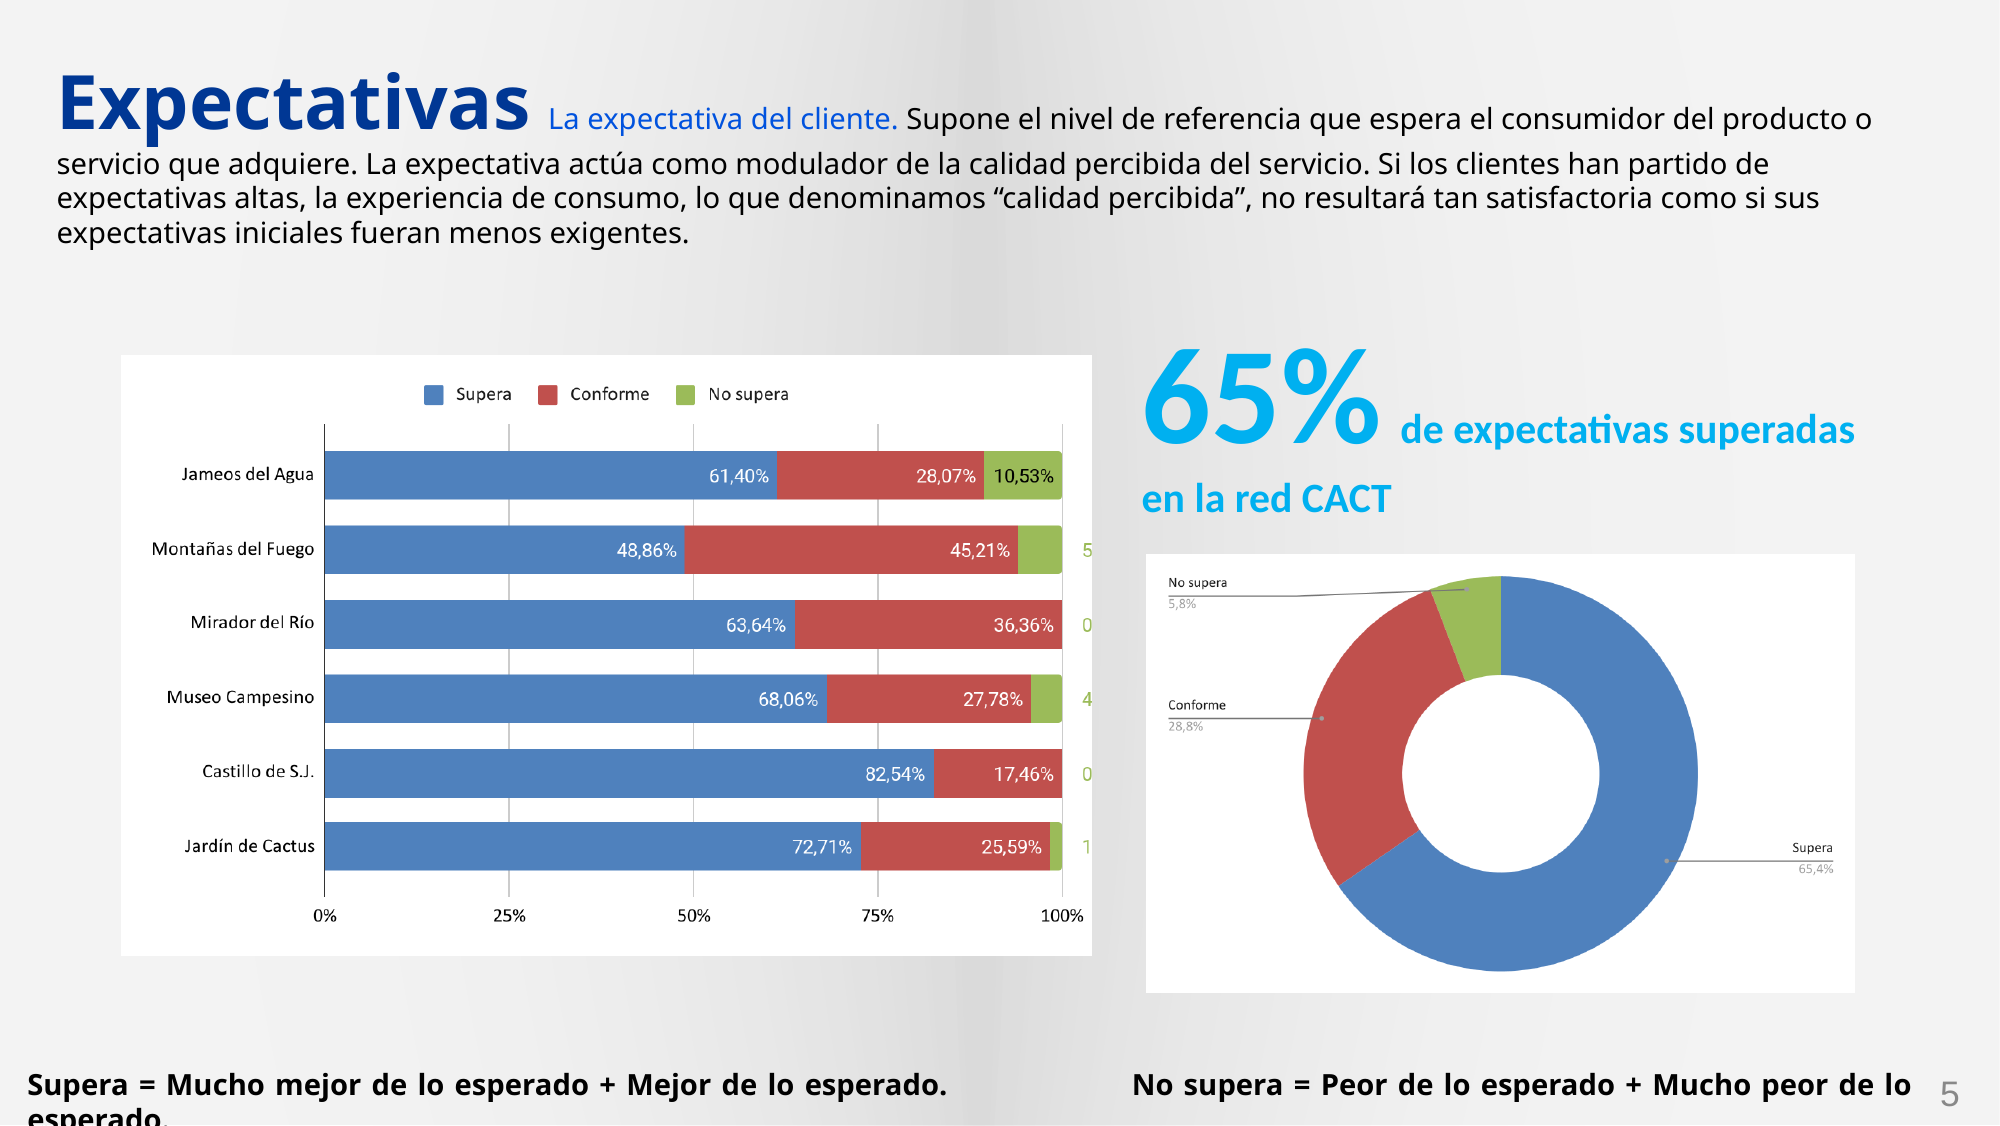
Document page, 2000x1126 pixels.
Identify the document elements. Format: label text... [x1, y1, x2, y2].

picture [121, 355, 1092, 956]
text_box Expectativas La expectativa del cliente. Supone el nivel de referencia que espera el consumidor del producto o servicio que adquiere. La expectativa actúa como modulador de la calidad percibida del servicio. Si los clientes han partido de expectativas altas, la experiencia de consumo, lo que denominamos “calidad percibida”, no resultará tan satisfactoria como si sus expectativas iniciales fueran menos exigentes. [38, 0, 1960, 305]
picture [1146, 554, 1855, 993]
list Supera = Mucho mejor de lo esperado + Mejor de lo esperado. No supera = Peor de lo esperado + Mucho peor de lo esperado. [27, 1066, 1914, 1126]
slide_number 5 [1609, 1062, 1960, 1122]
text_box 65% de expectativas superadas en la red CACT [1126, 298, 1894, 623]
